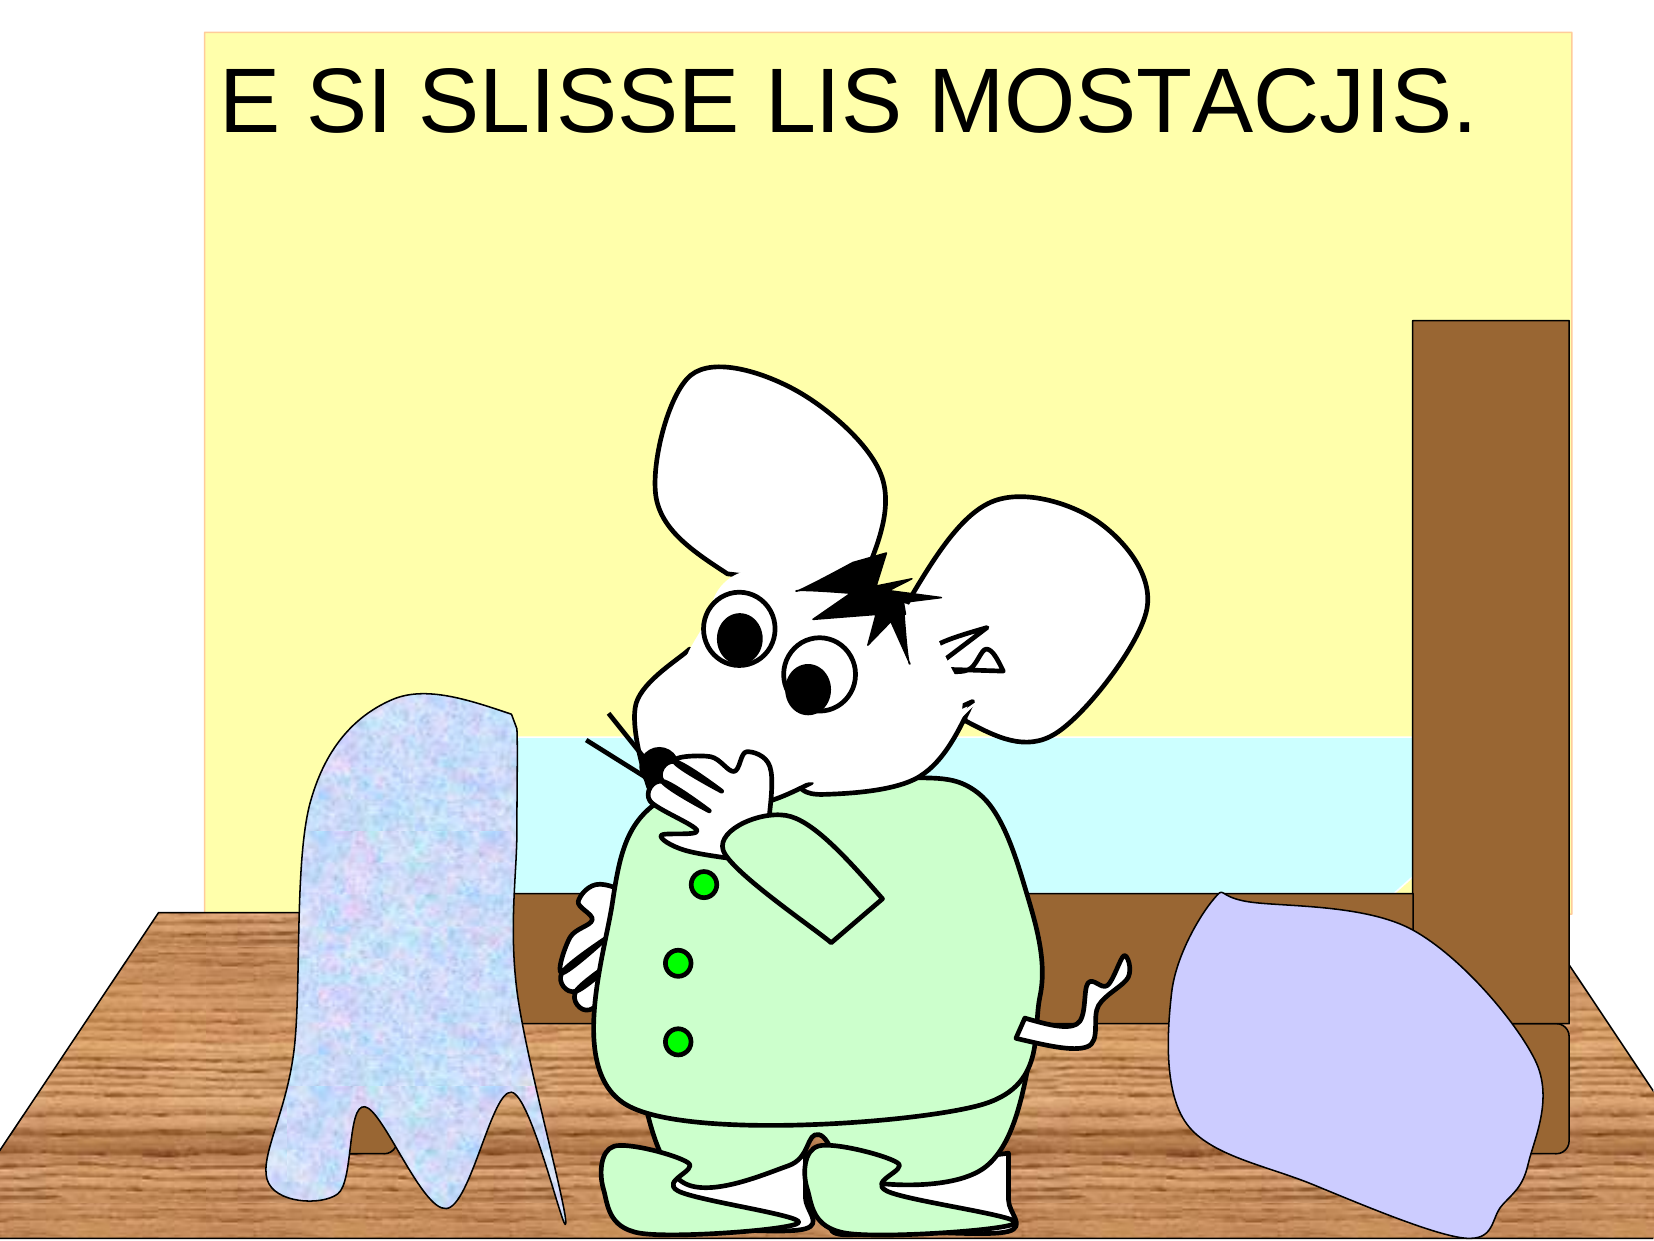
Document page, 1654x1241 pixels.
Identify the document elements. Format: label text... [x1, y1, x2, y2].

text_box E SI SLISSE LIS MOSTACJIS. [205, 48, 1654, 294]
text_box [0, 32, 1654, 1239]
